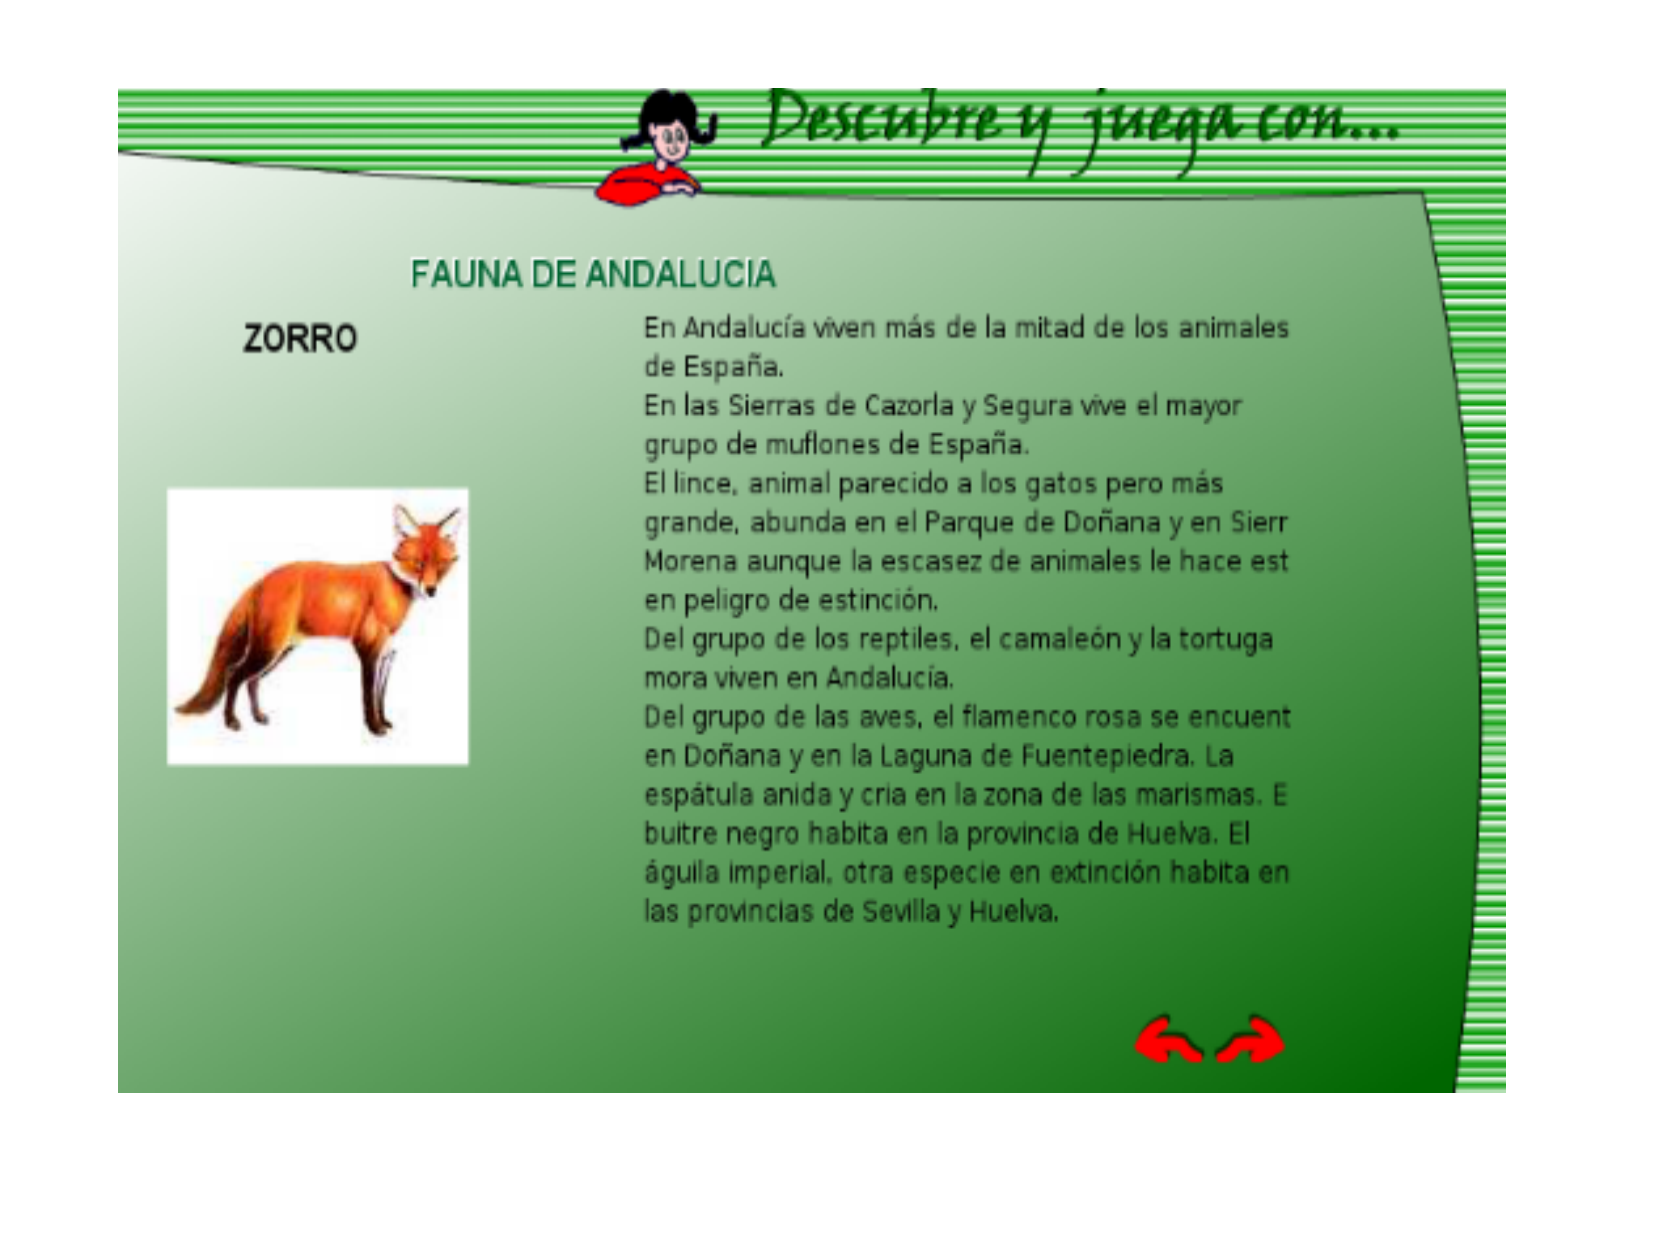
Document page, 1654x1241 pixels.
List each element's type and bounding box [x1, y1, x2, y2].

picture [118, 88, 1506, 1093]
